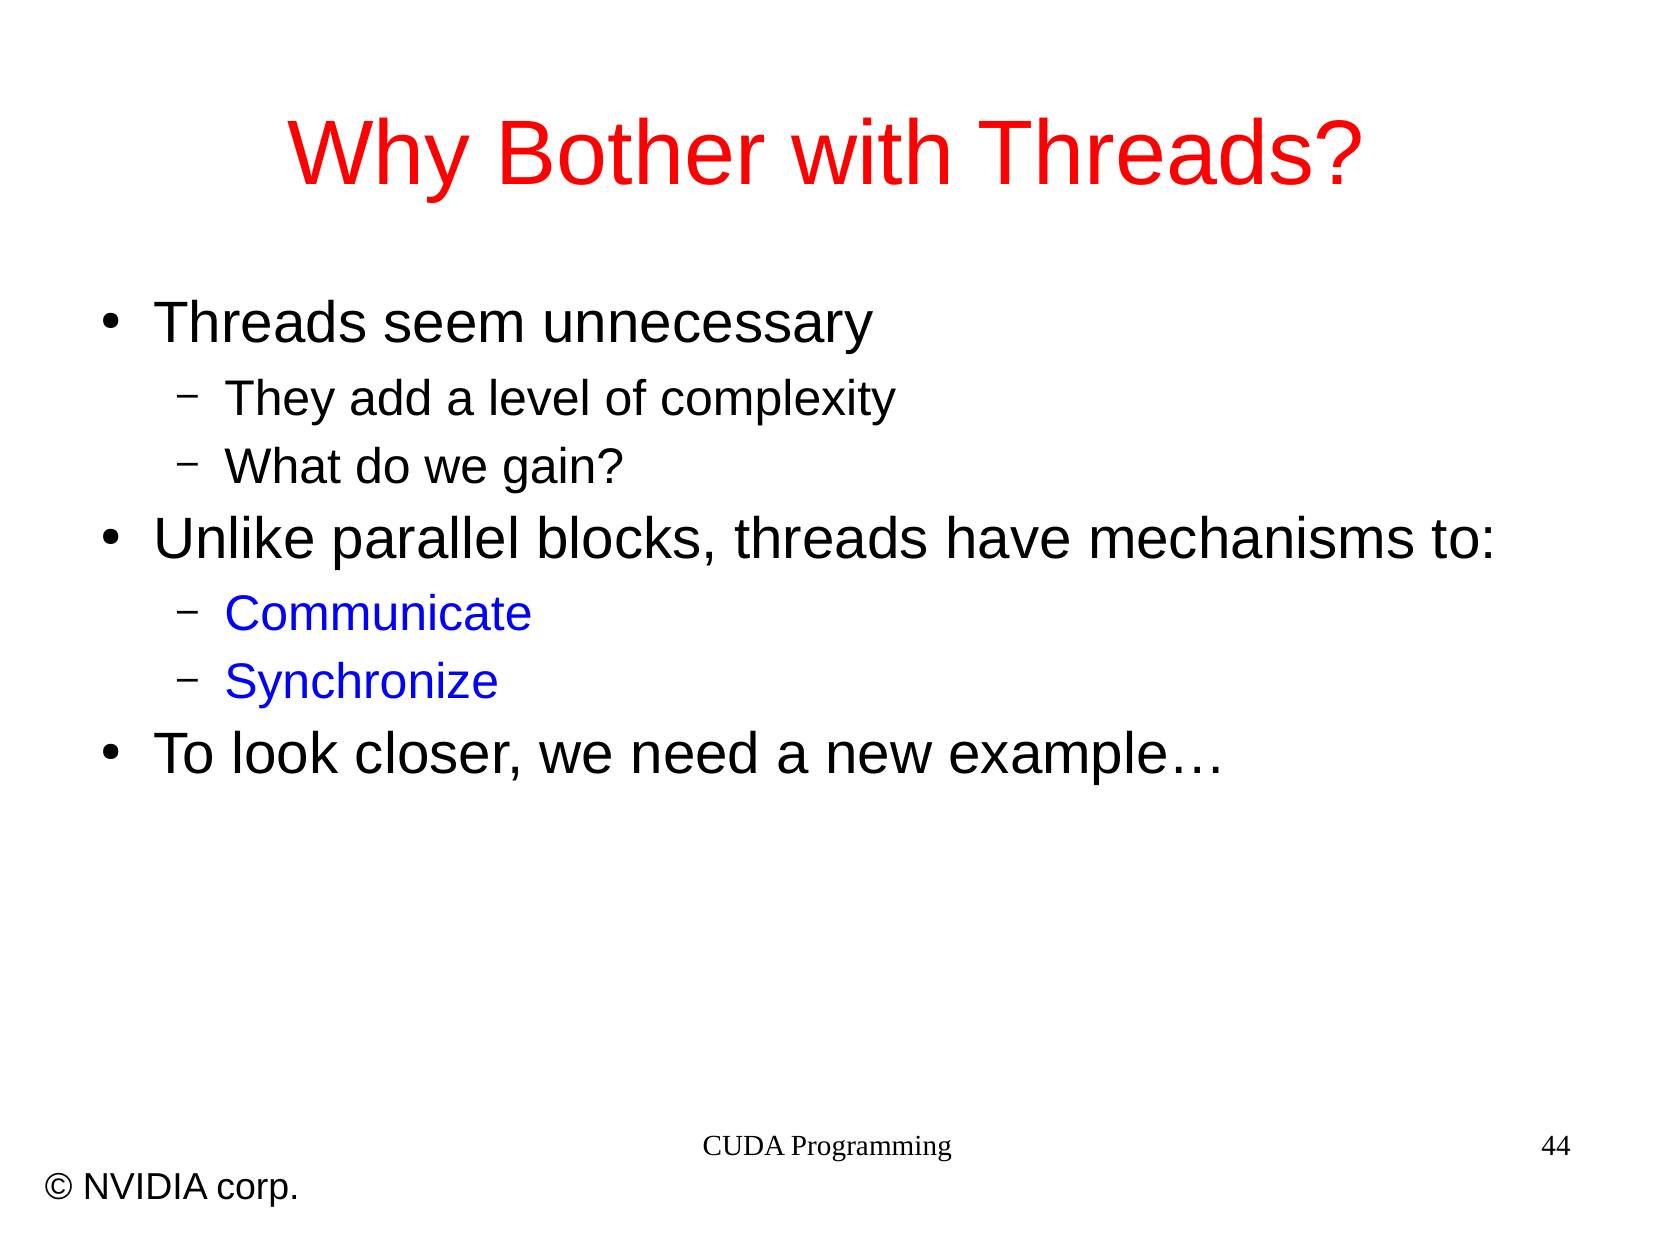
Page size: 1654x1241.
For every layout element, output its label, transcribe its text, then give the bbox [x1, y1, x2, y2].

list Threads seem unnecessary They add a level of complexity What do we gain? Unlike parallel blocks, threads have mechanisms to: Communicate Synchronize To look closer, we need a new example… [82, 290, 1571, 1109]
title Why Bother with Threads? [82, 49, 1571, 257]
text_box © NVIDIA corp. [30, 1158, 331, 1216]
